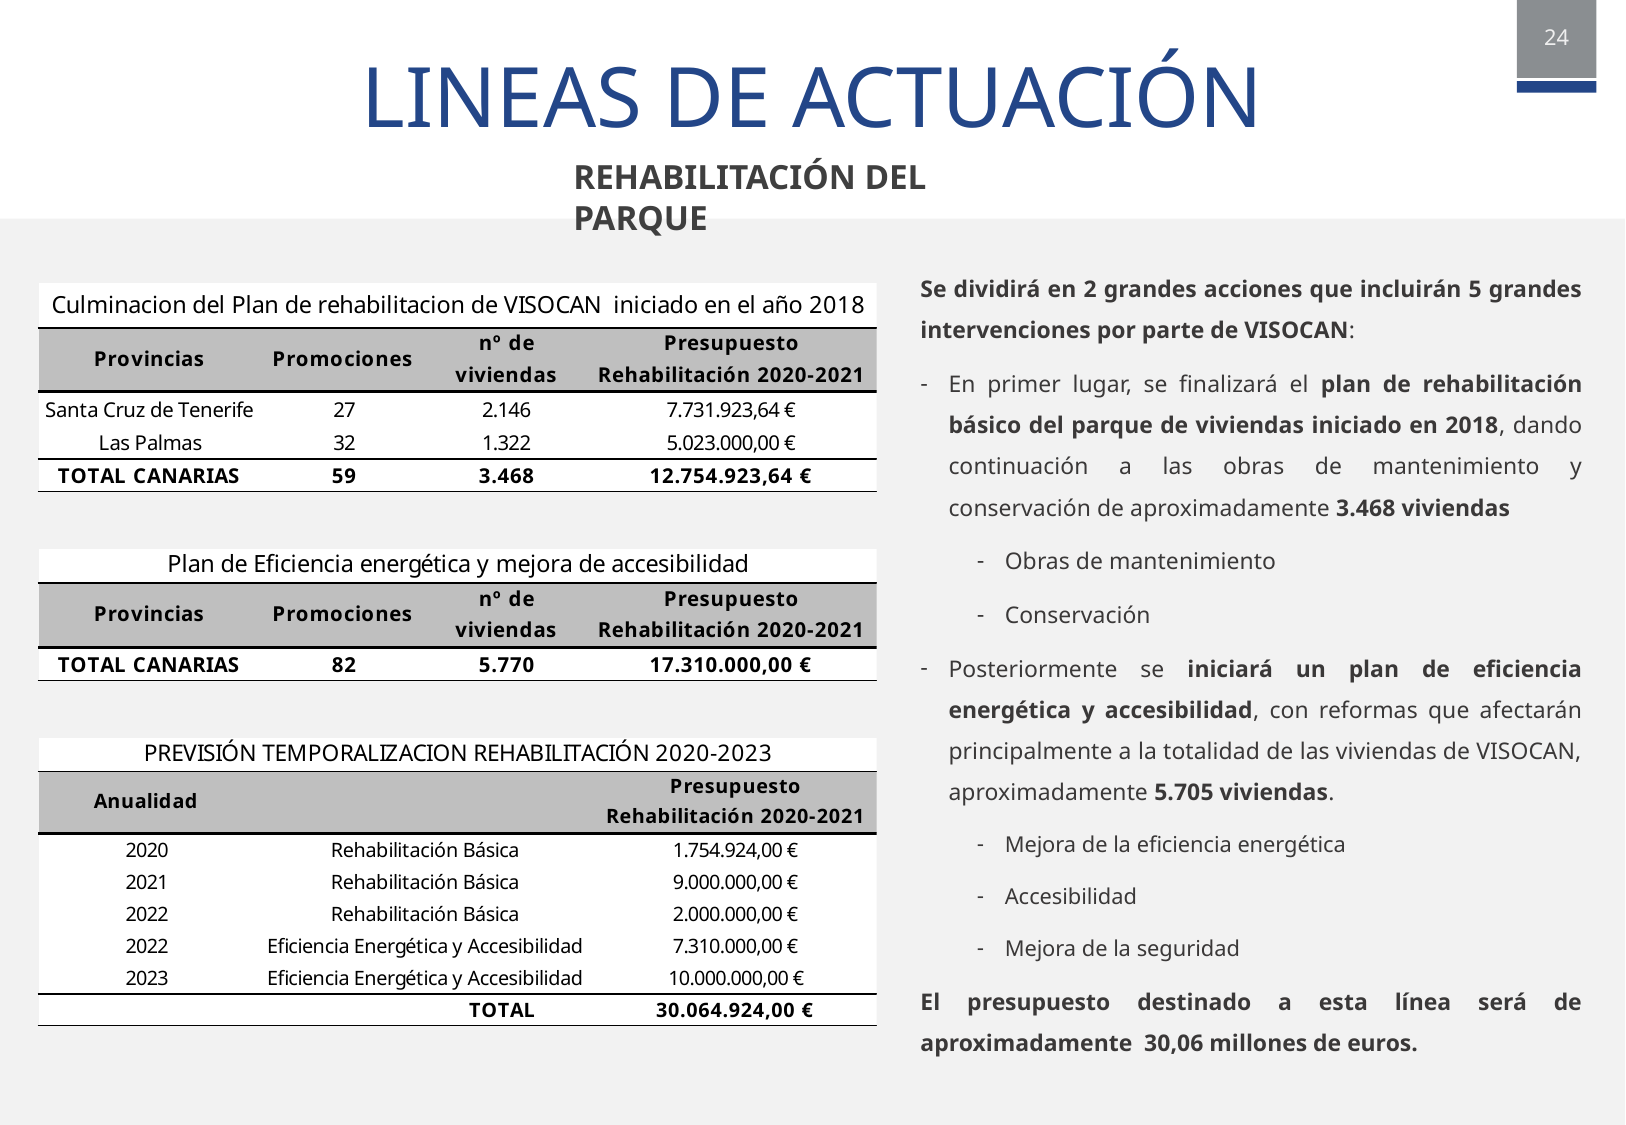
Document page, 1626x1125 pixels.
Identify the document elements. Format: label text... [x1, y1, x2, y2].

list LINEAS DE ACTUACIÓN [142, 58, 1483, 143]
text_box [0, 218, 1625, 1125]
picture [37, 547, 879, 682]
picture [37, 737, 879, 1028]
text_box Se dividirá en 2 grandes acciones que incluirán 5 grandes intervenciones por parte de VISOCAN: En primer lugar, se finalizará el plan de rehabilitación básico del parque de viviendas iniciado en 2018, dando continuación a las obras de mantenimiento y conservación de aproximadamente 3.468 viviendas Obras de mantenimiento Conservación Posteriormente se iniciará un plan de eficiencia energética y accesibilidad, con reformas que afectarán principalmente a la totalidad de las viviendas de VISOCAN, aproximadamente 5.705 viviendas. Mejora de la eficiencia energética Accesibilidad Mejora de la seguridad El presupuesto destinado a esta línea será de aproximadamente 30,06 millones de euros. [905, 253, 1598, 1096]
picture [37, 281, 879, 493]
text_box REHABILITACIÓN DEL PARQUE [573, 156, 1052, 237]
